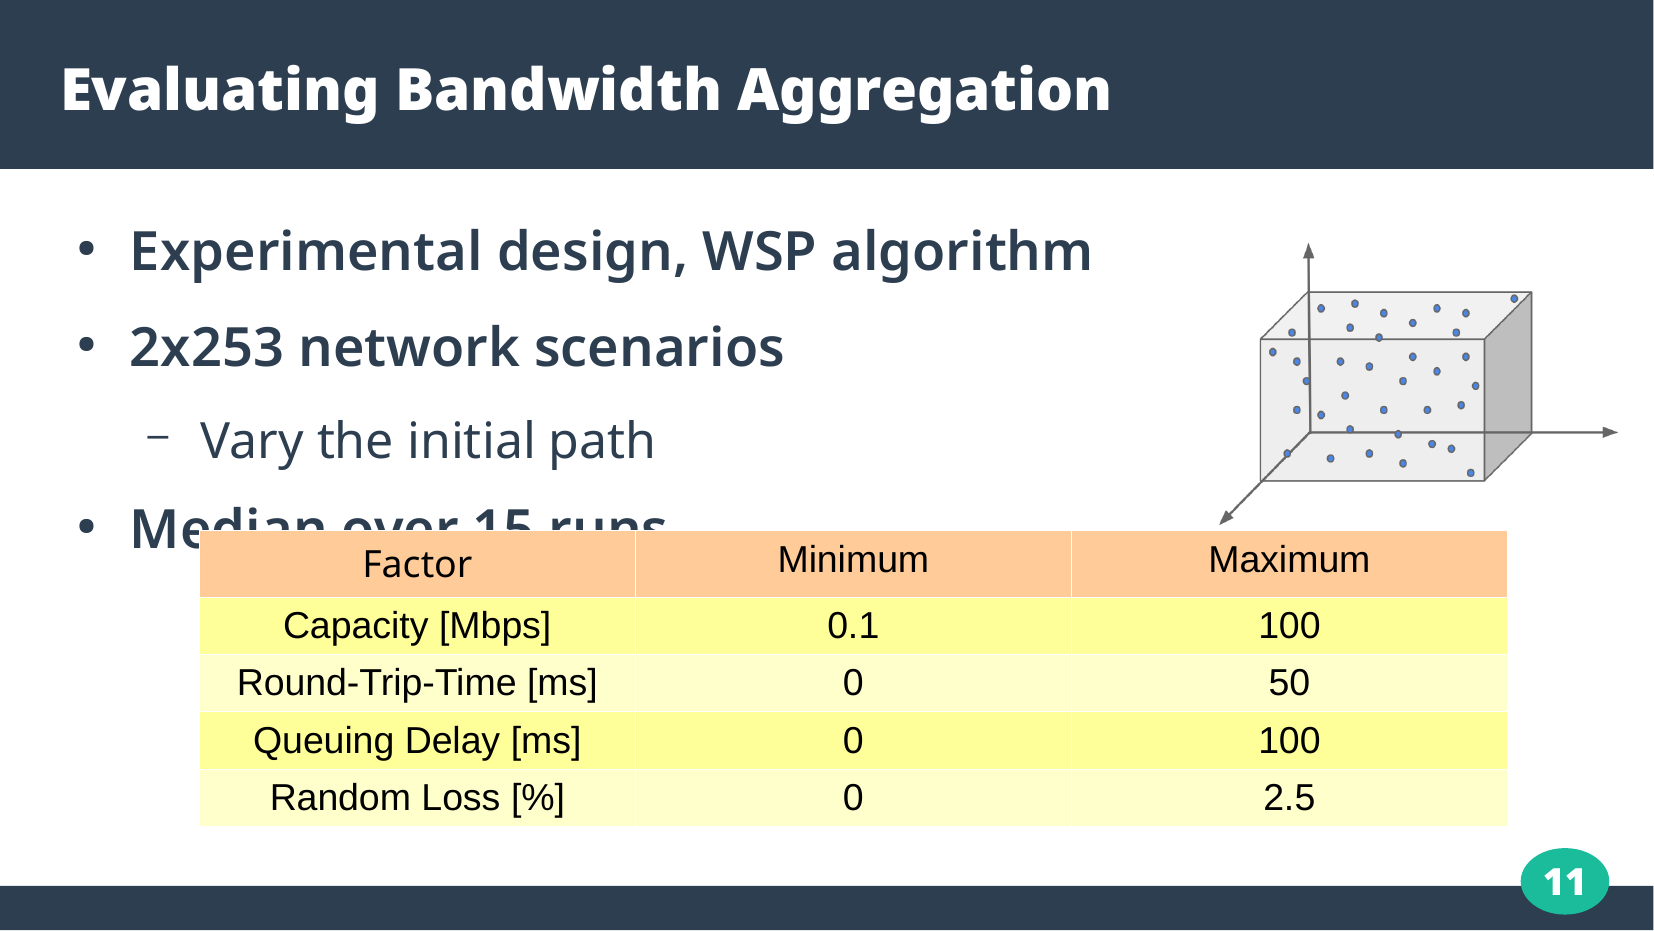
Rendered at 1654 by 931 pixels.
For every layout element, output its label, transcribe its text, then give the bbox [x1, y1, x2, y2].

table_header Maximum [1072, 531, 1507, 597]
table_cell Random Loss [%] [200, 770, 635, 826]
table_header Factor [200, 531, 635, 597]
table_cell Queuing Delay [ms] [200, 712, 635, 769]
table_cell 100 [1072, 712, 1507, 769]
table_cell 0 [636, 770, 1071, 826]
table_cell 0 [636, 712, 1071, 769]
table_cell Capacity [Mbps] [200, 598, 635, 654]
title Evaluating Bandwidth Aggregation [60, 28, 1596, 147]
picture [1595, 239, 1633, 541]
list Experimental design, WSP algorithm 2x253 network scenarios Vary the initial path Median over 15 runs [59, 212, 1595, 867]
table_cell 2.5 [1072, 770, 1507, 826]
table_header Minimum [636, 531, 1071, 597]
table_cell Round-Trip-Time [ms] [200, 655, 635, 711]
table_cell 100 [1072, 598, 1507, 654]
table_cell 0 [636, 655, 1071, 711]
table_cell 50 [1072, 655, 1507, 711]
table_cell 0.1 [636, 598, 1071, 654]
